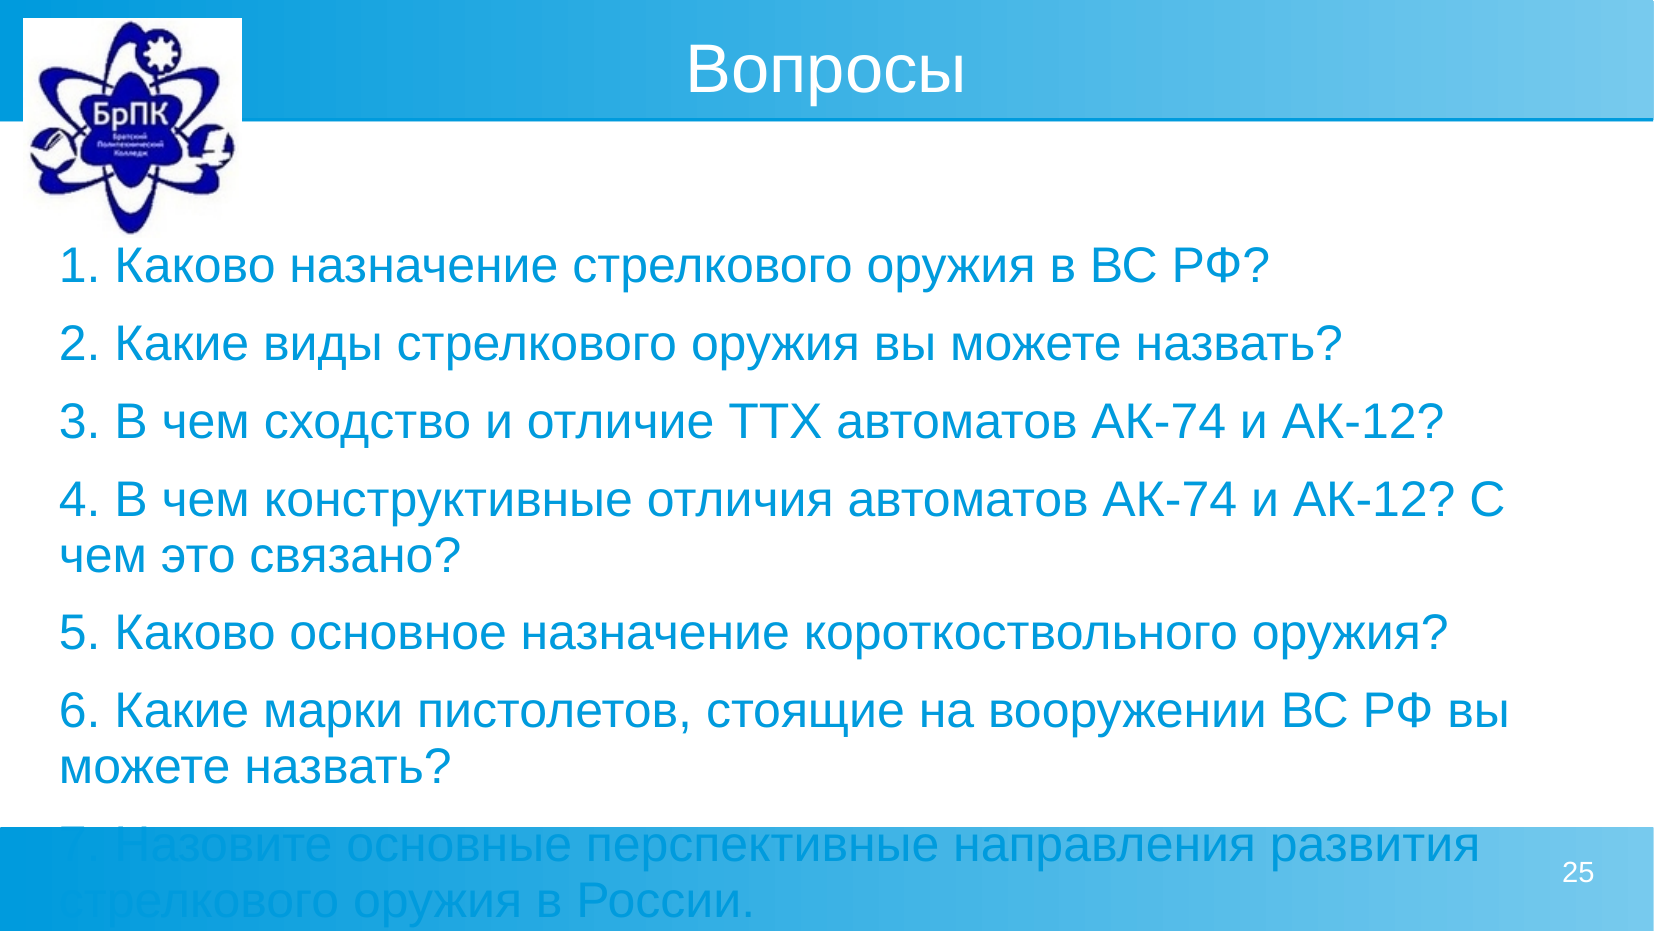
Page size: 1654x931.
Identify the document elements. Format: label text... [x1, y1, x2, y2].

title Вопросы [242, 29, 1595, 108]
picture [23, 19, 242, 238]
list 1. Каково назначение стрелкового оружия в ВС РФ? 2. Какие виды стрелкового оружия вы можете назвать? 3. В чем сходство и отличие ТТХ автоматов АК-74 и АК-12? 4. В чем конструктивные отличия автоматов АК-74 и АК-12? С чем это связано? 5. Каково основное назначение короткоствольного оружия? 6. Какие марки пистолетов, стоящие на вооружении ВС РФ вы можете назвать? 7. Назовите основные перспективные направления развития стрелкового оружия в России. [59, 237, 1595, 829]
